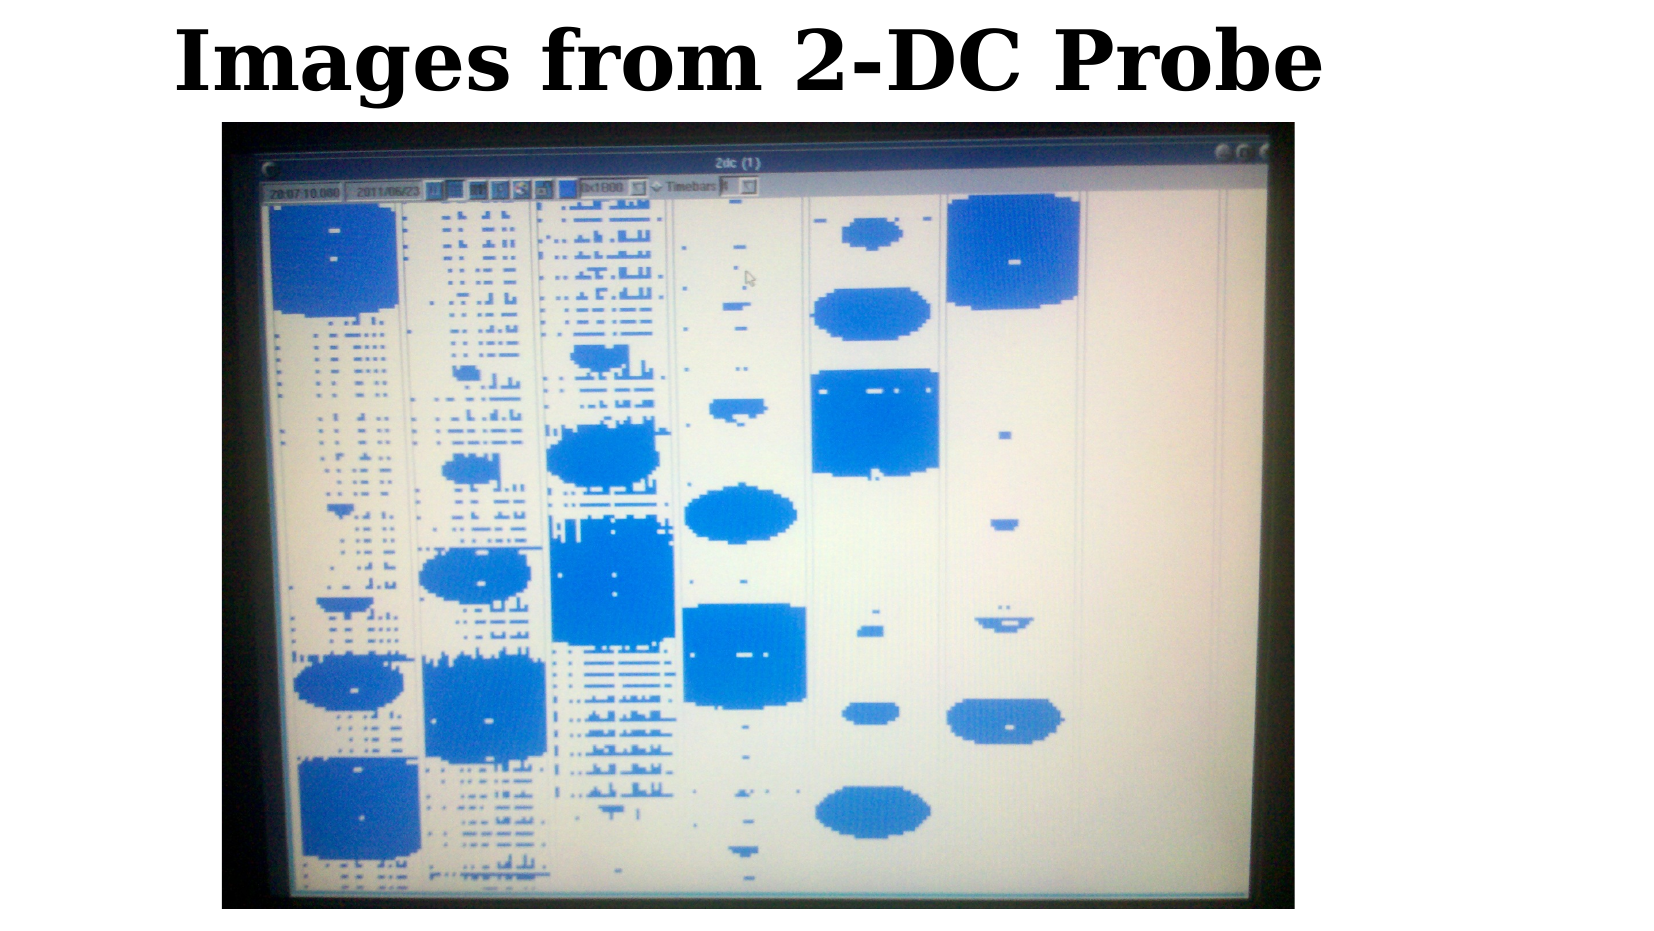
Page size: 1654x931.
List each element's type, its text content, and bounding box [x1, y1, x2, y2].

picture [221, 122, 1295, 909]
text_box Images from 2-DC Probe [0, 6, 1500, 117]
